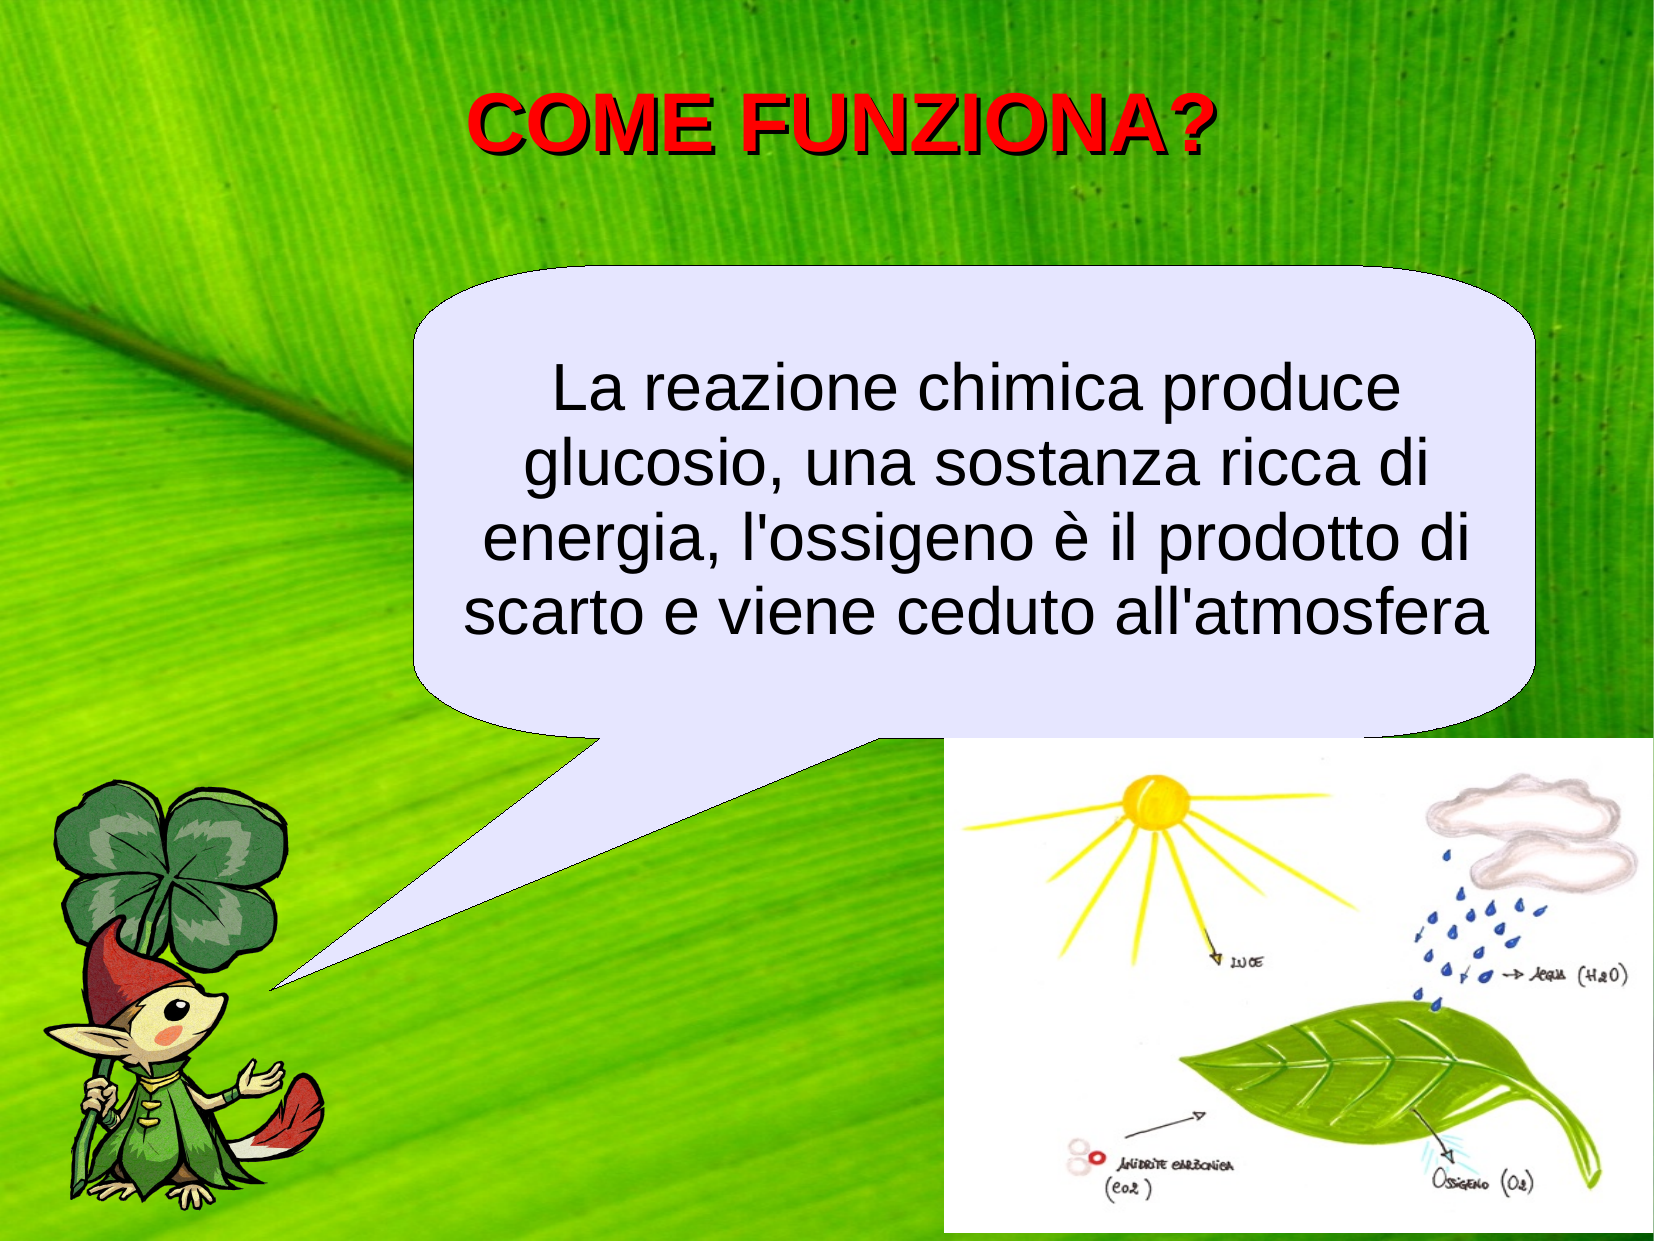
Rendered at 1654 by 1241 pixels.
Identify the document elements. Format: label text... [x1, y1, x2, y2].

text_box [413, 265, 1536, 342]
text_box La reazione chimica produce glucosio, una sostanza ricca di energia, l'ossigeno è il prodotto di scarto e viene ceduto all'atmosfera [401, 342, 1554, 657]
text_box COME FUNZIONA? [148, 69, 1537, 178]
text_box [269, 657, 1536, 991]
picture [0, 0, 1654, 1241]
